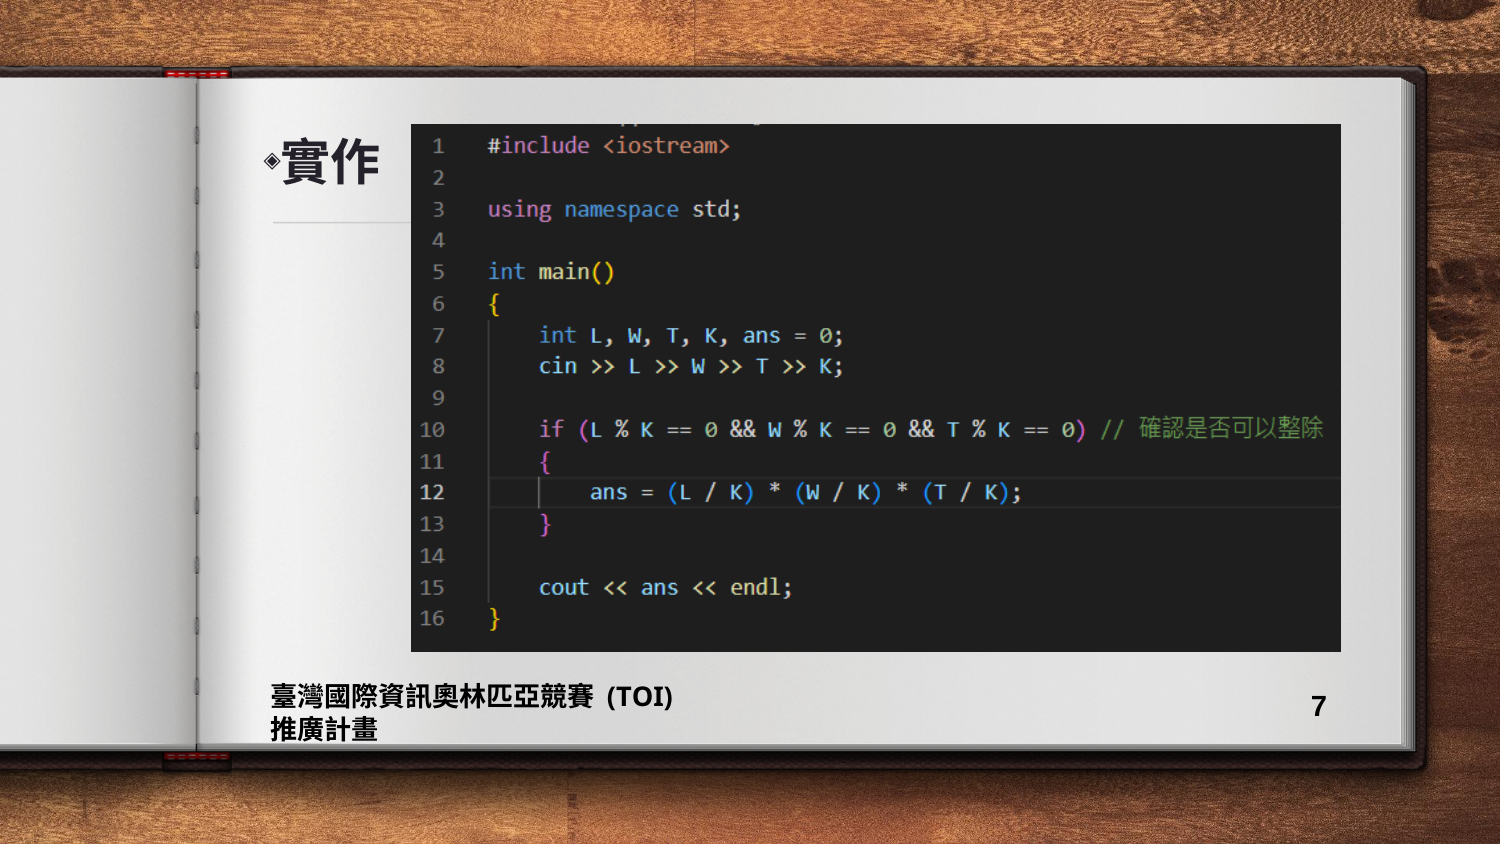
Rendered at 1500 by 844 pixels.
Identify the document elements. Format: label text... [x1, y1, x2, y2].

picture [411, 124, 1341, 652]
text_box 實作 [248, 115, 1190, 205]
text_box 7 [1295, 672, 1386, 737]
